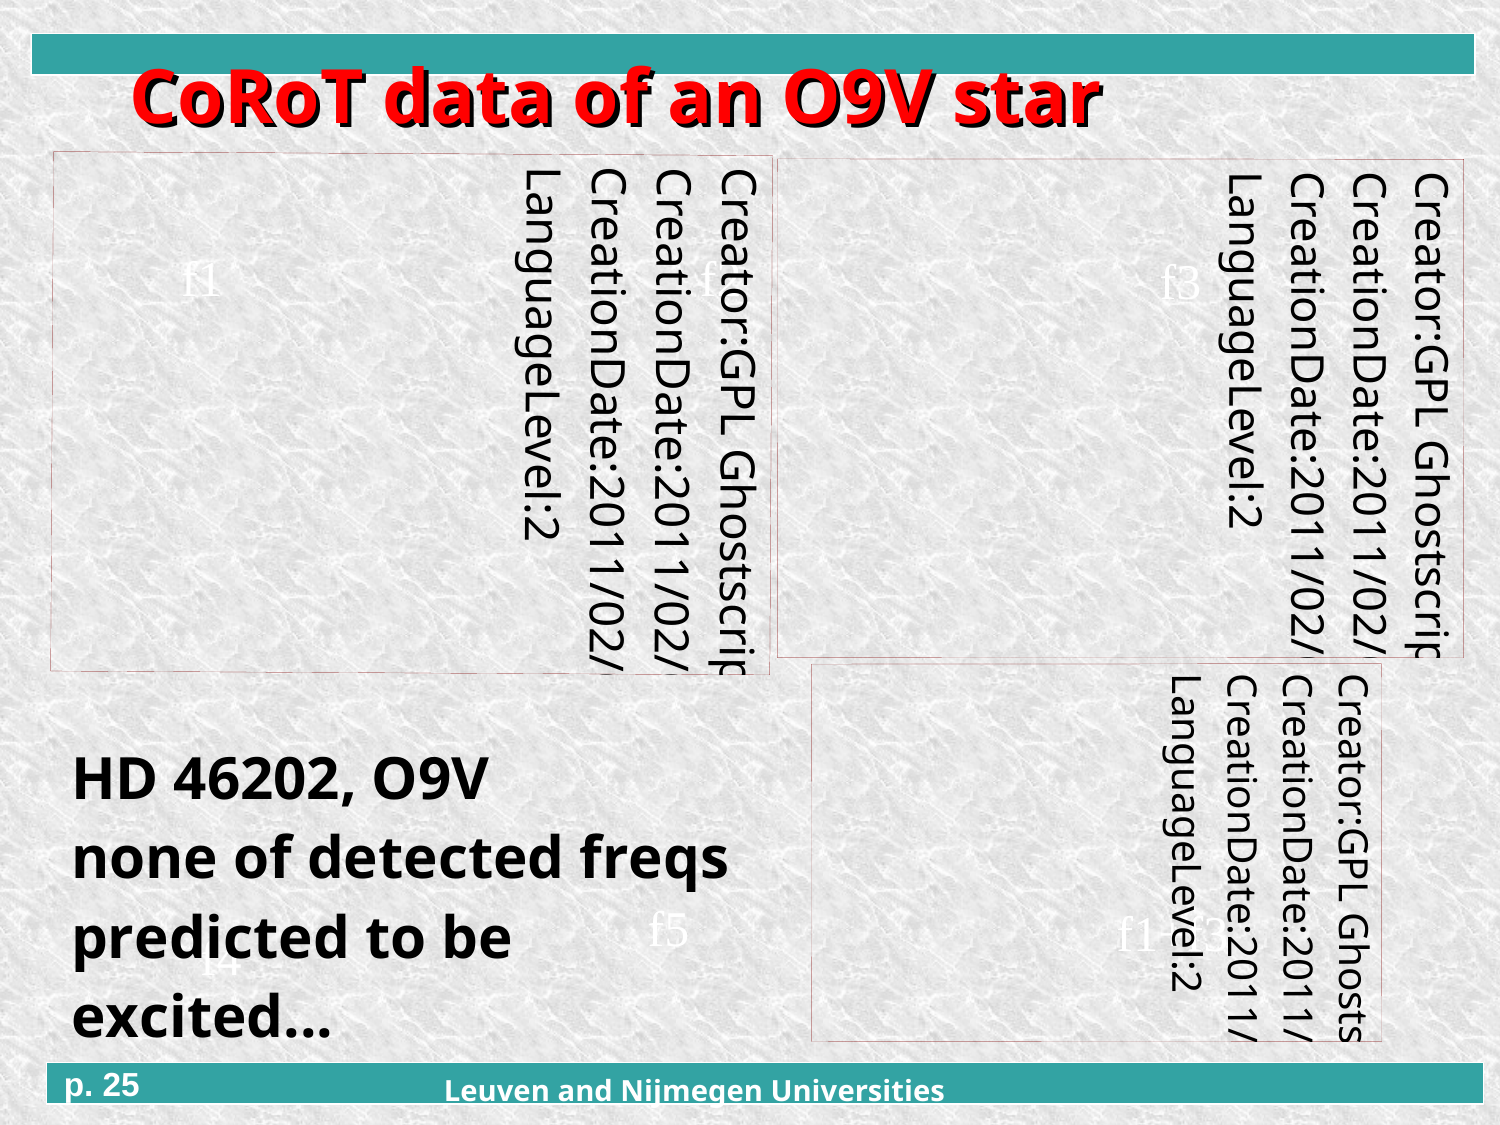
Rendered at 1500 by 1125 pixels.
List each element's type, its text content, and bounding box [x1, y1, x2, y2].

text_box HD 46202, O9V none of detected freqs predicted to be excited... [71, 737, 787, 1061]
picture [0, 0, 1500, 1125]
title CoRoT data of an O9V star [71, 0, 1422, 188]
